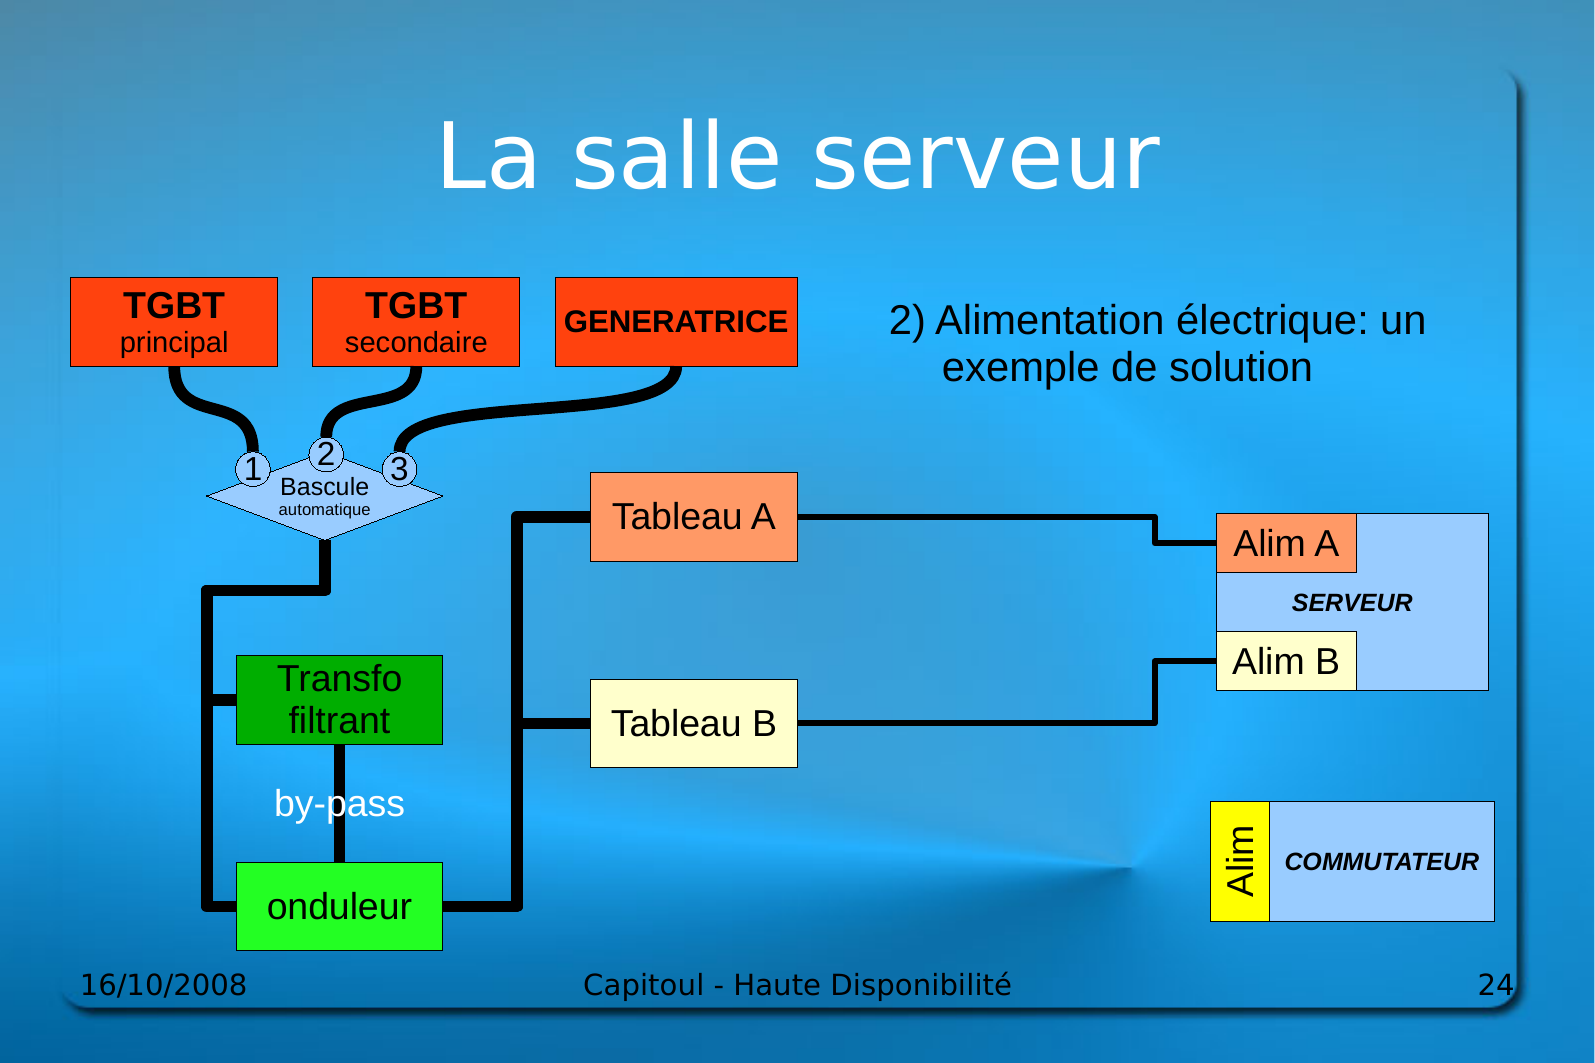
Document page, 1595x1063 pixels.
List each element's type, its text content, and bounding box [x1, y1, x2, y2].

text_box Alim A [1216, 513, 1357, 573]
text_box 3 [382, 451, 417, 487]
text_box Tableau B [590, 679, 798, 768]
text_box COMMUTATEUR [1270, 801, 1495, 922]
picture [0, 0, 1595, 1063]
text_box TGBT secondaire [312, 277, 520, 367]
text_box 2) Alimentation électrique: un exemple de solution [856, 289, 1477, 398]
text_box [826, 265, 1477, 337]
text_box GENERATRICE [555, 277, 798, 367]
text_box Tableau A [590, 472, 798, 562]
title La salle serveur [117, 103, 1479, 211]
text_box TGBT principal [70, 277, 278, 367]
text_box onduleur [236, 862, 443, 951]
text_box Transfo filtrant [236, 655, 443, 745]
text_box 1 [235, 451, 271, 487]
text_box Bascule automatique [206, 457, 443, 541]
text_box Alim [1210, 801, 1270, 922]
text_box 2 [308, 437, 344, 472]
text_box Alim B [1216, 631, 1357, 691]
text_box SERVEUR [1216, 513, 1489, 691]
